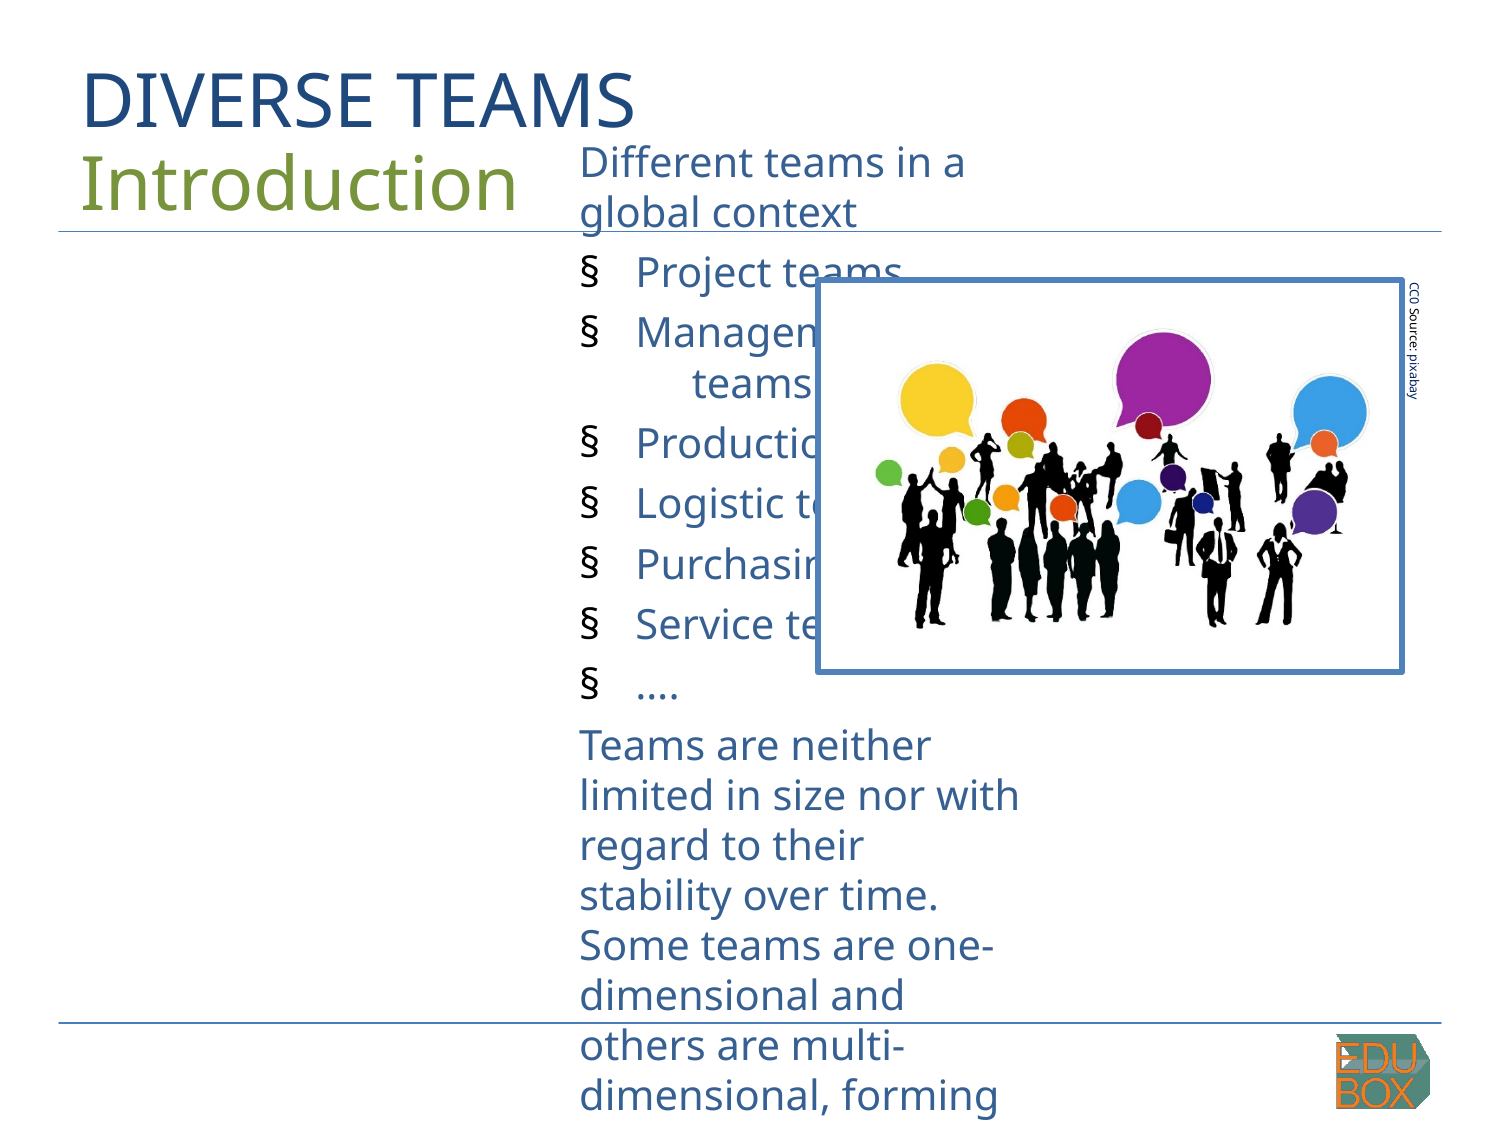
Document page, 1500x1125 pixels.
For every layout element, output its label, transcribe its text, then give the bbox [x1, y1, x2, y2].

title DIVERSE TEAMS [64, 42, 1471, 153]
picture [820, 283, 1399, 669]
text_box CC0 Source: pixabay [1397, 267, 1430, 640]
list Different teams in a global context Project teams Management teams Production teams Logistic teams Purchasing teams Service teams …. Teams are neither limited in size nor with regard to their stability over time. Some teams are one-dimensional and others are multi-dimensional, forming networks. Teams operate on local levels but more and more teams are virtual and cut across many national boundaries. [75, 255, 1426, 1005]
list Introduction [64, 127, 1040, 247]
picture [1328, 1028, 1437, 1114]
